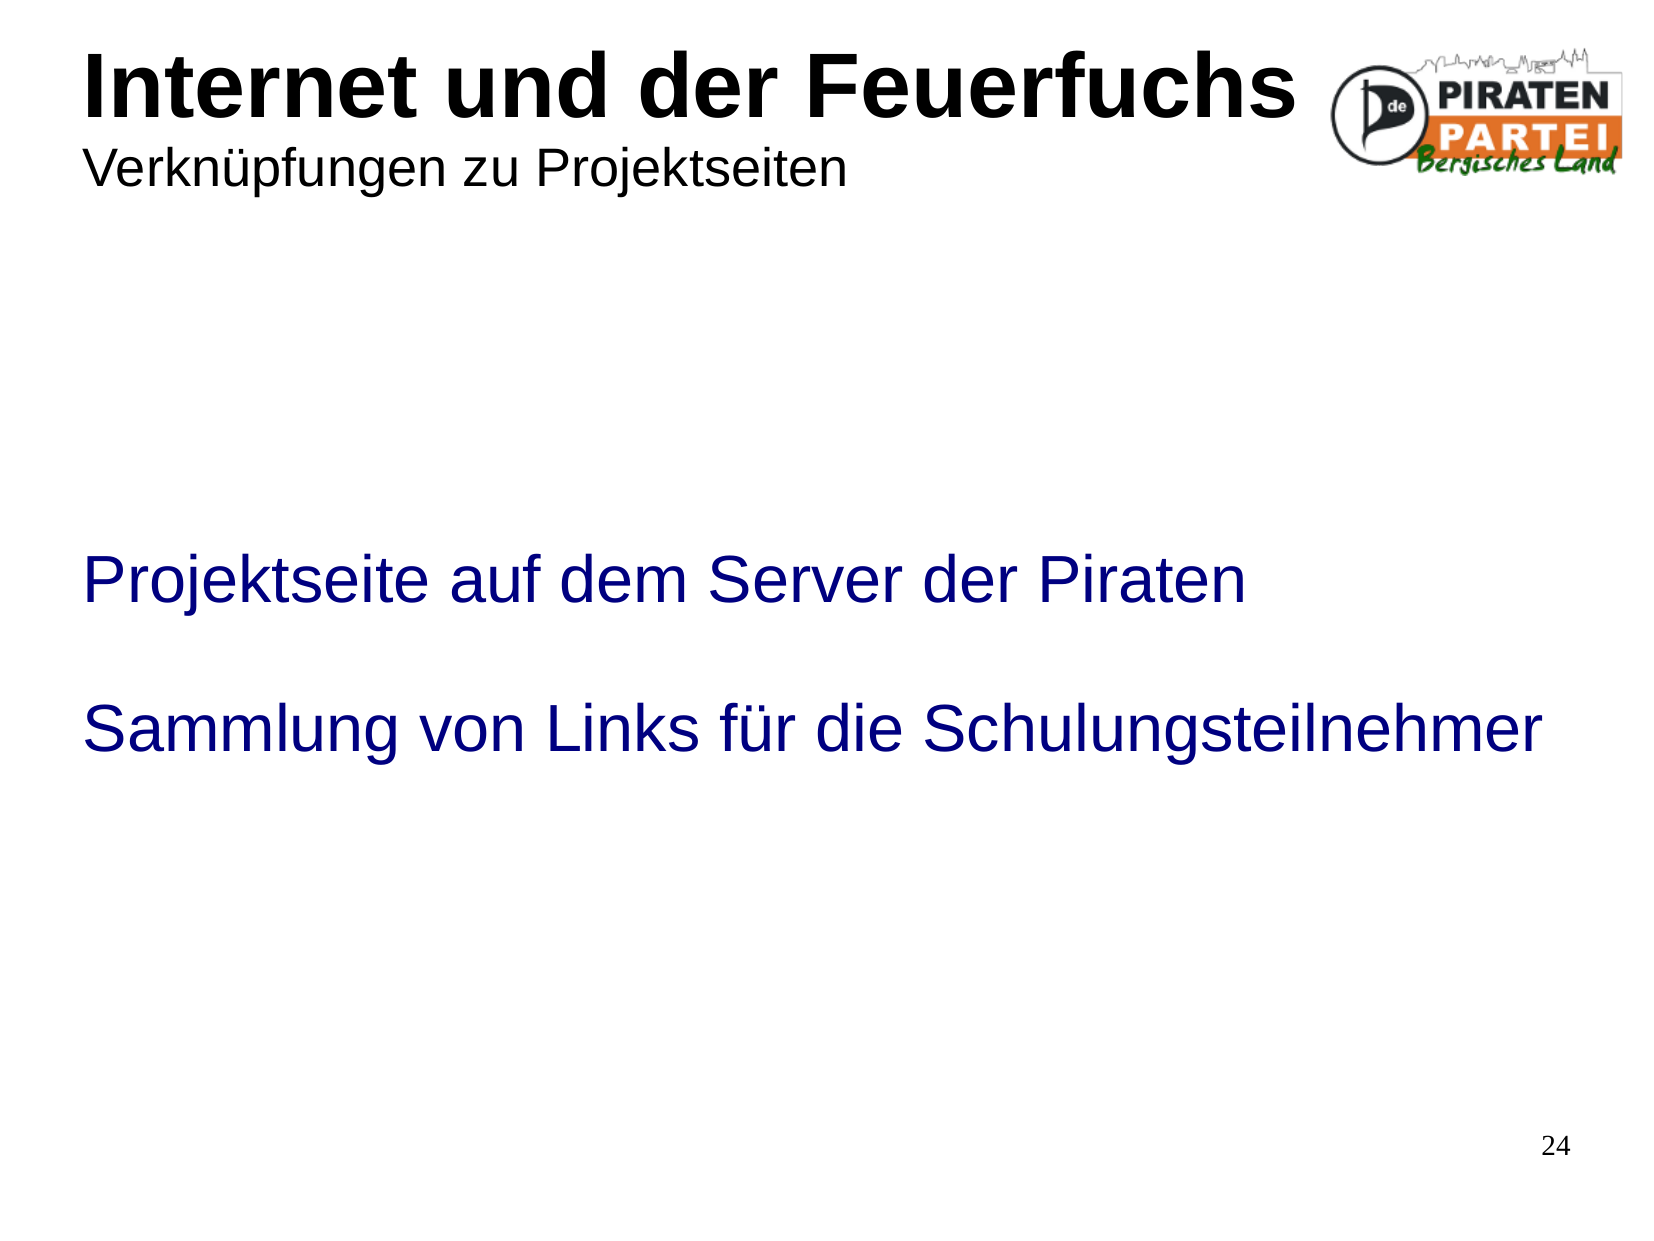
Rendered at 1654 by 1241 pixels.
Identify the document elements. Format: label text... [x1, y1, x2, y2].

title Internet und der Feuerfuchs Verknüpfungen zu Projektseiten [82, 34, 1571, 198]
picture [1328, 47, 1625, 176]
subtitle Projektseite auf dem Server der Piraten Sammlung von Links für die Schulungsteilnehmer [82, 206, 1571, 1102]
